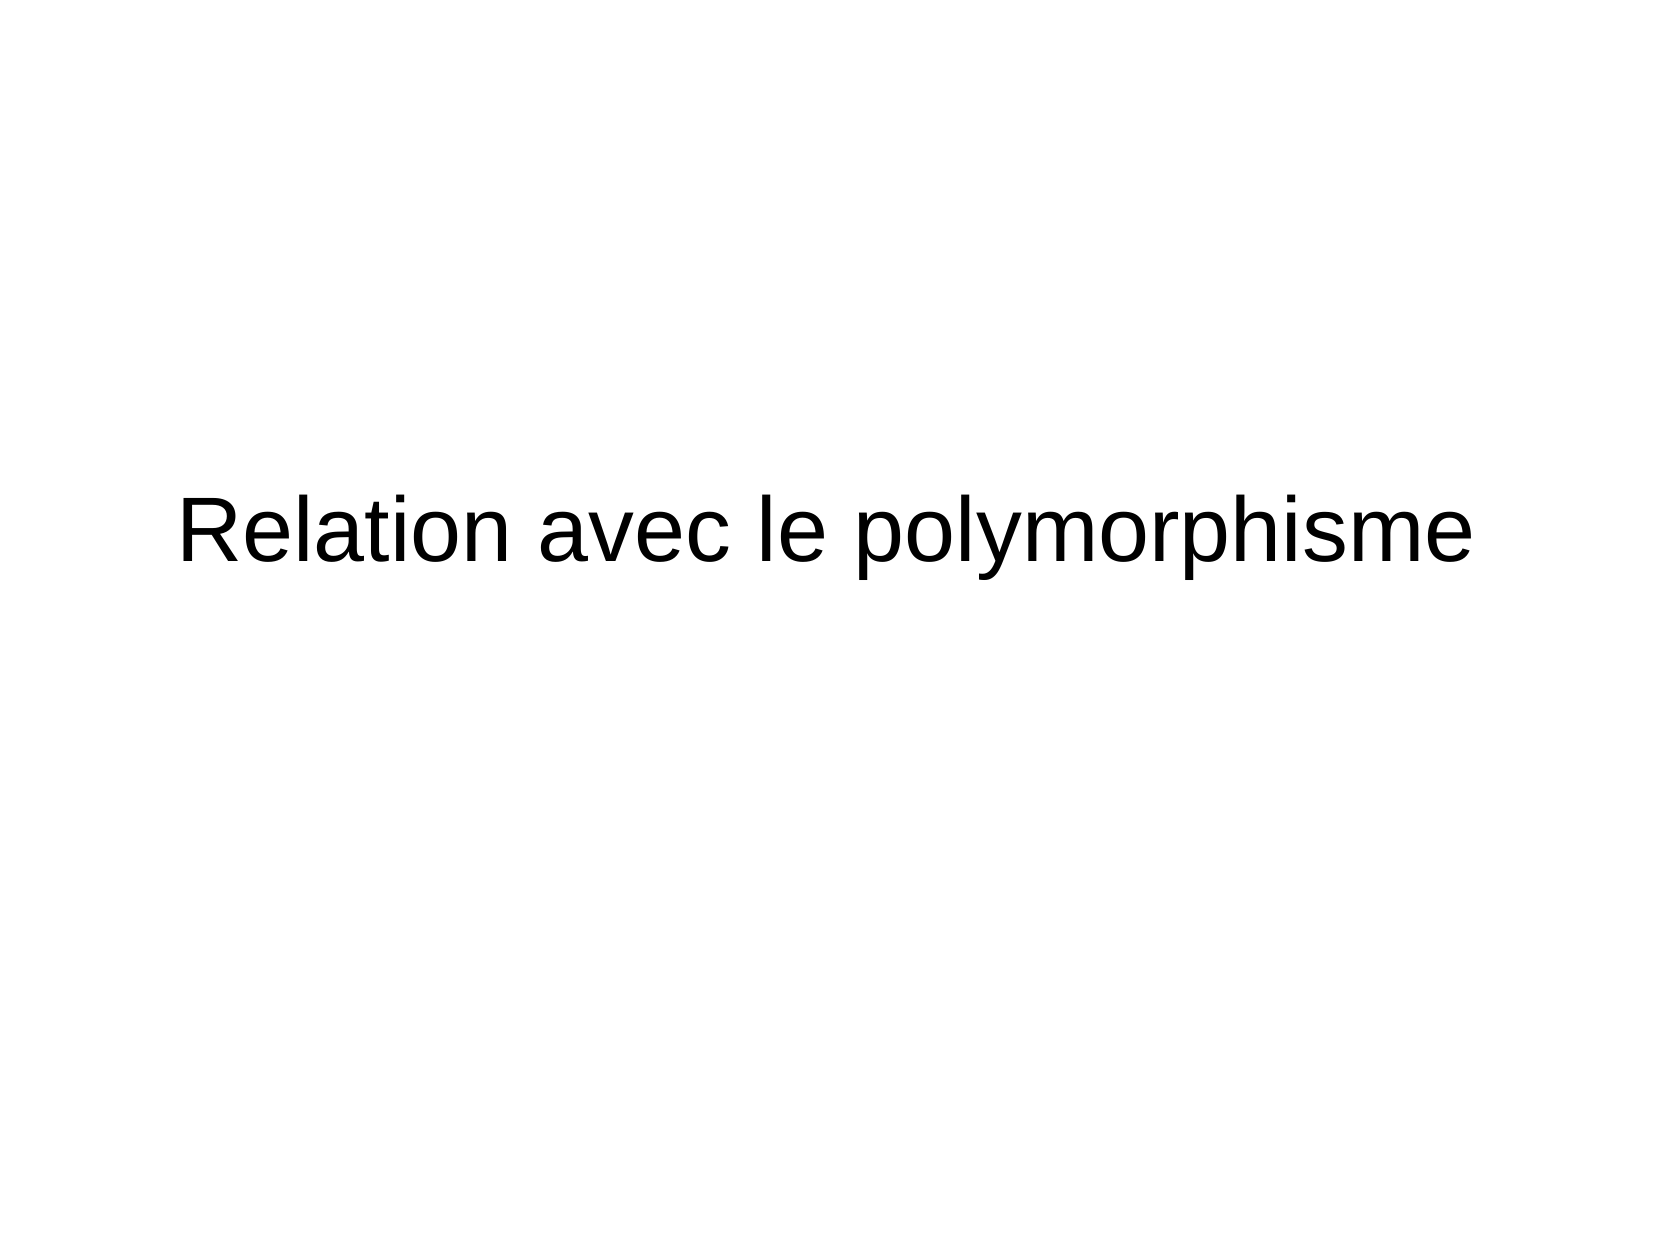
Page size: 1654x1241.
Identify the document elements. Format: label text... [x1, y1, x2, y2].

subtitle Relation avec le polymorphisme [82, 49, 1571, 1010]
